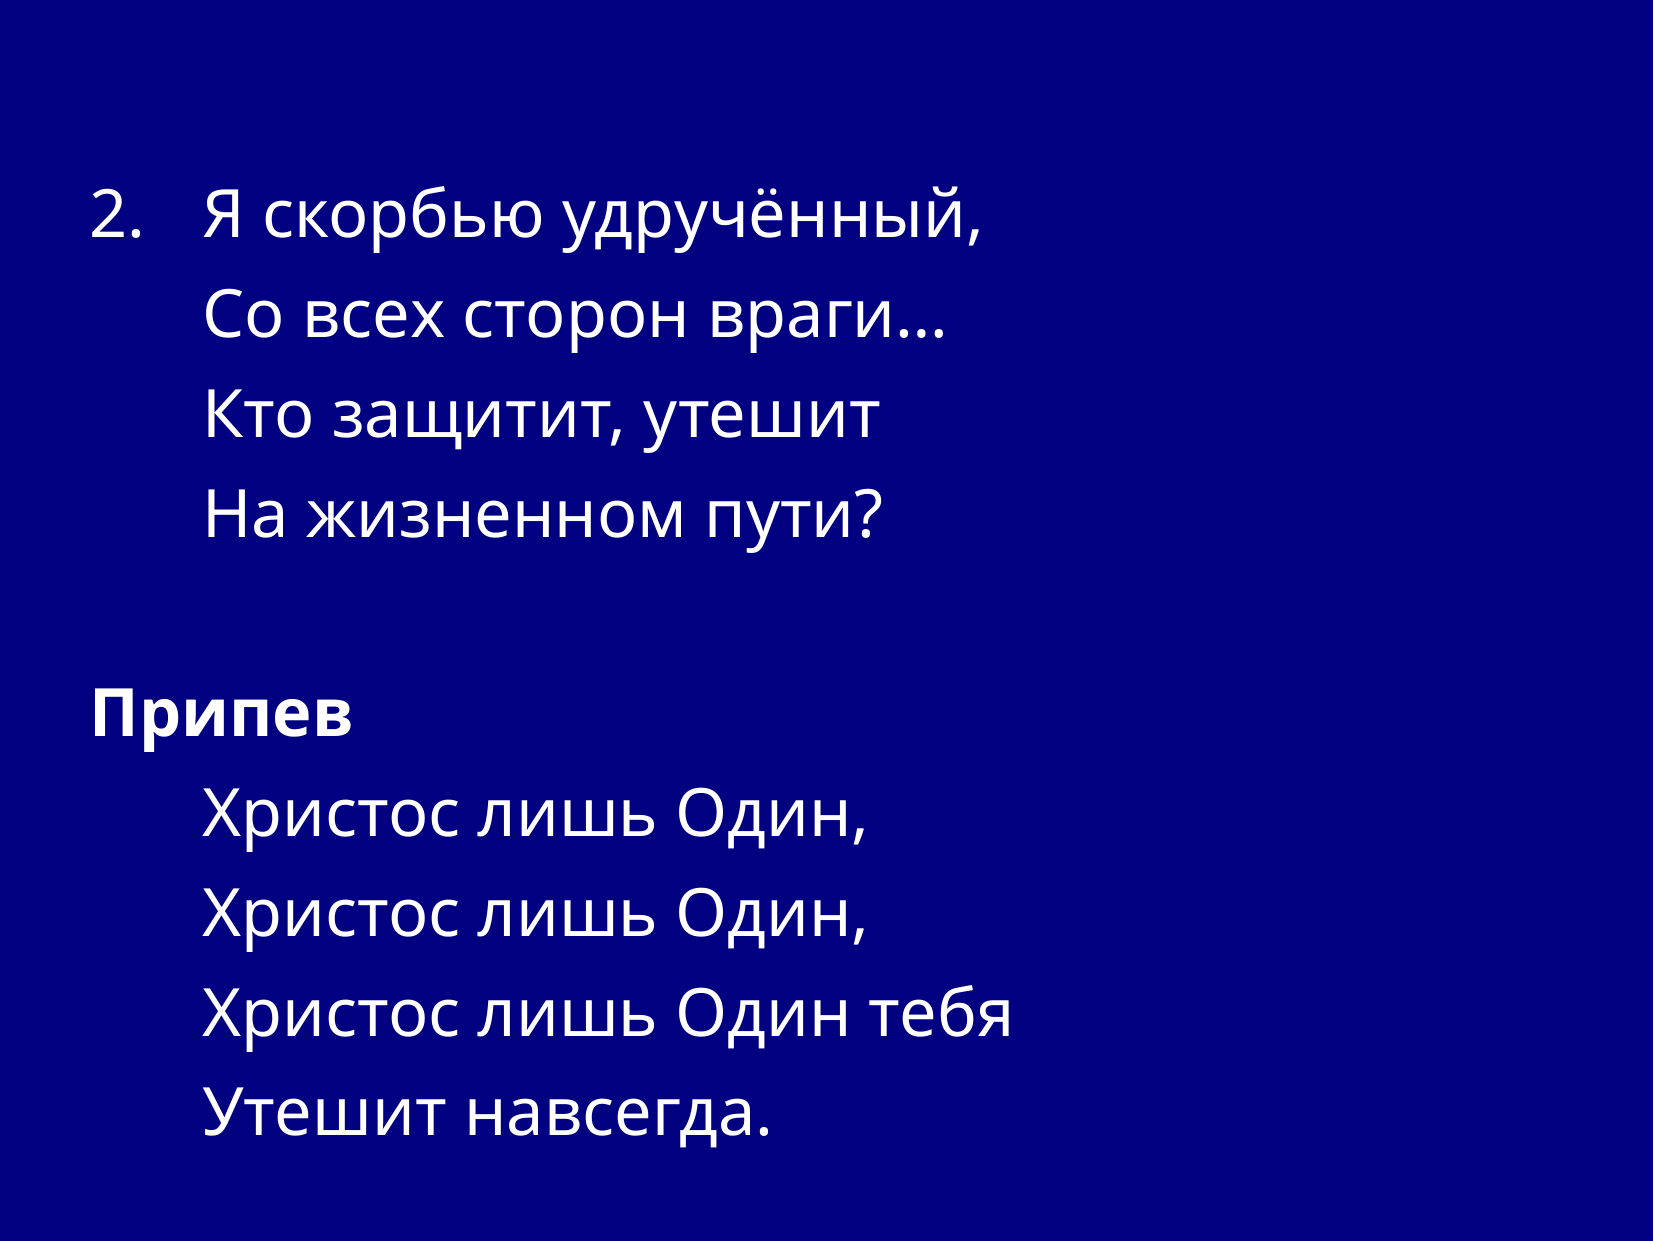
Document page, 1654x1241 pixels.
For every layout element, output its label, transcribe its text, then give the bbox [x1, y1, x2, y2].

text_box 2. Я скорбью удручённый, Со всех сторон враги… Кто защитит, утешит На жизненном пути? Припев Христос лишь Один, Христос лишь Один, Христос лишь Один тебя Утешит навсегда. [75, 150, 1576, 1163]
